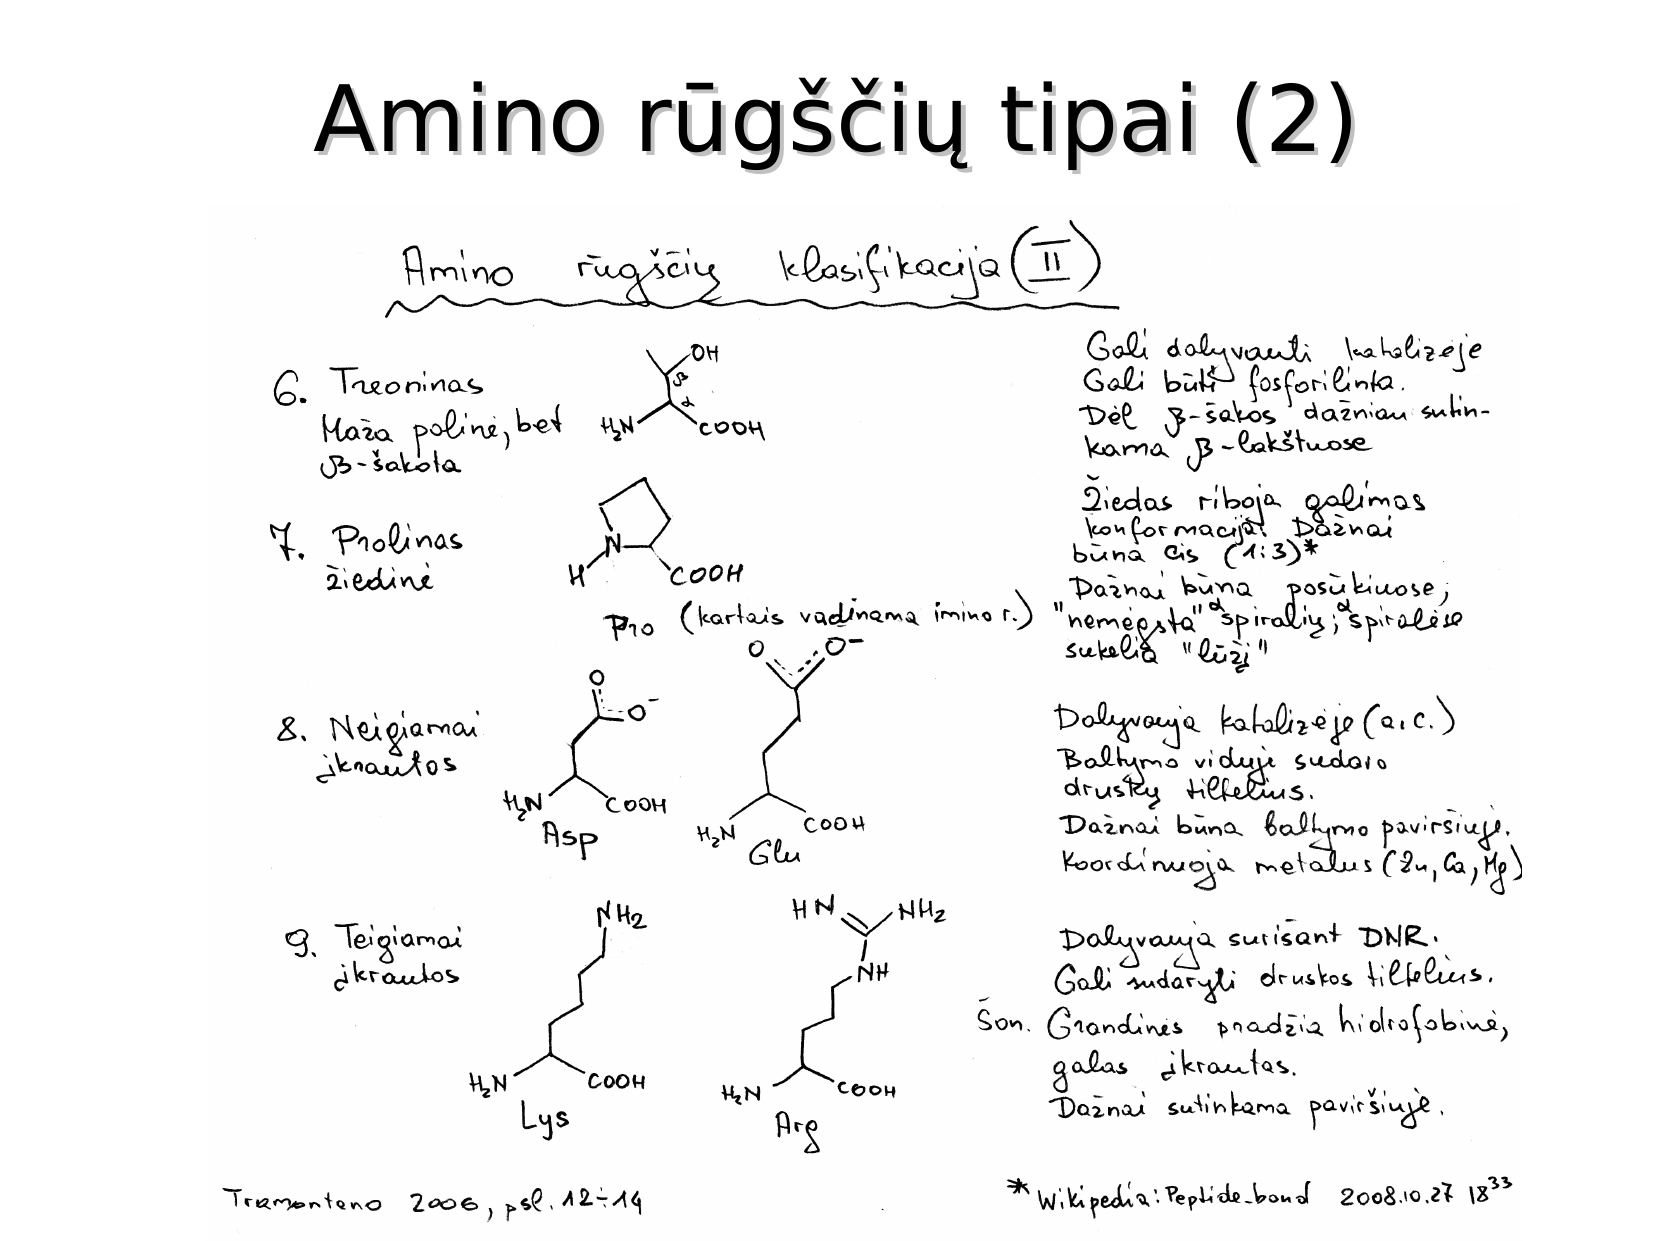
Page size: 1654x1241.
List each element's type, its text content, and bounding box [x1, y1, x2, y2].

title Amino rūgščių tipai (2) [93, 23, 1582, 216]
picture [206, 203, 1522, 1241]
